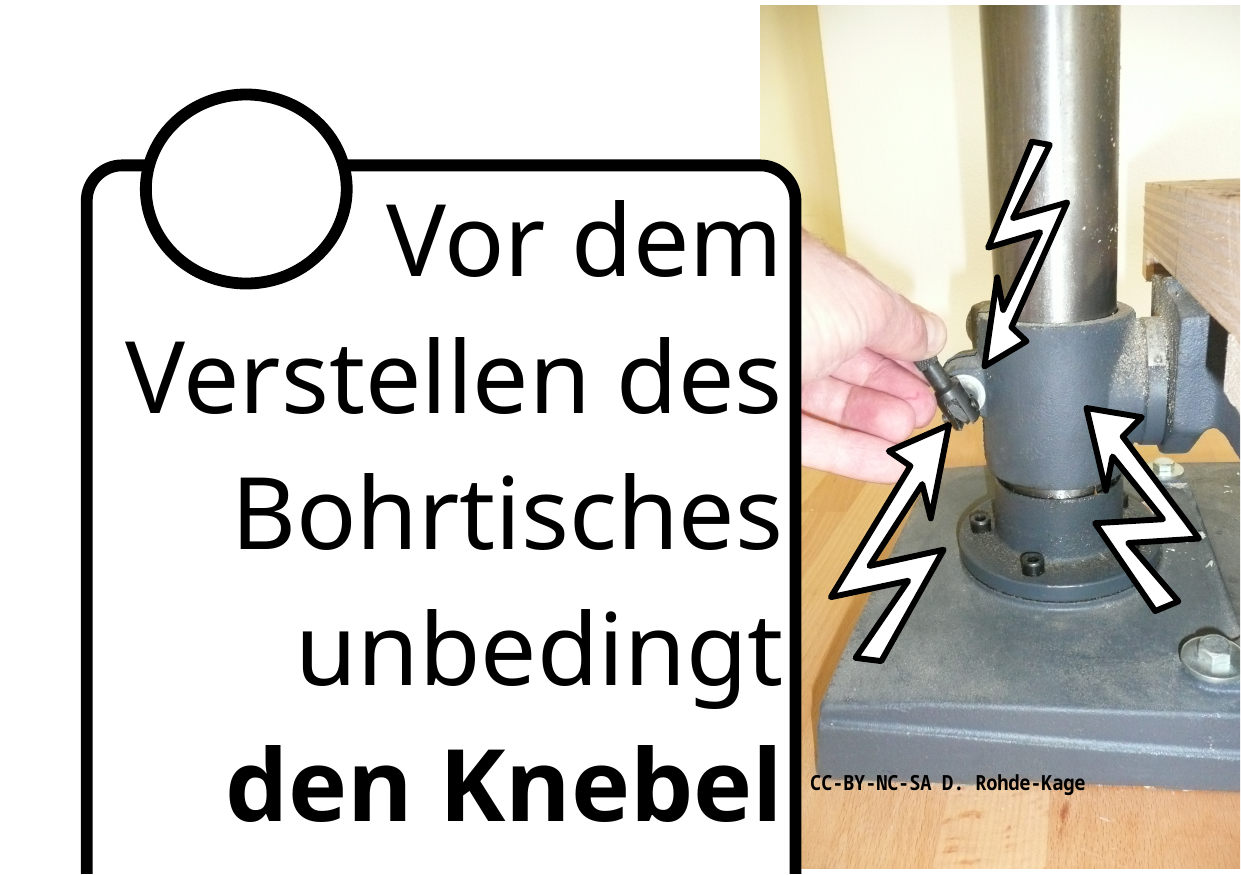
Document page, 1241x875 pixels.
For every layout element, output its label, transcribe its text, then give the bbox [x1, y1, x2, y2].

text_box CC-BY-NC-SA D. Rohde-Kage [795, 760, 1107, 798]
text_box [984, 141, 1068, 367]
text_box Vor dem Verstellen des Bohrtisches unbedingt den Knebel lösen! [86, 165, 796, 780]
picture [760, 5, 1241, 869]
text_box [145, 94, 347, 284]
text_box [830, 424, 950, 662]
text_box [1086, 408, 1199, 612]
